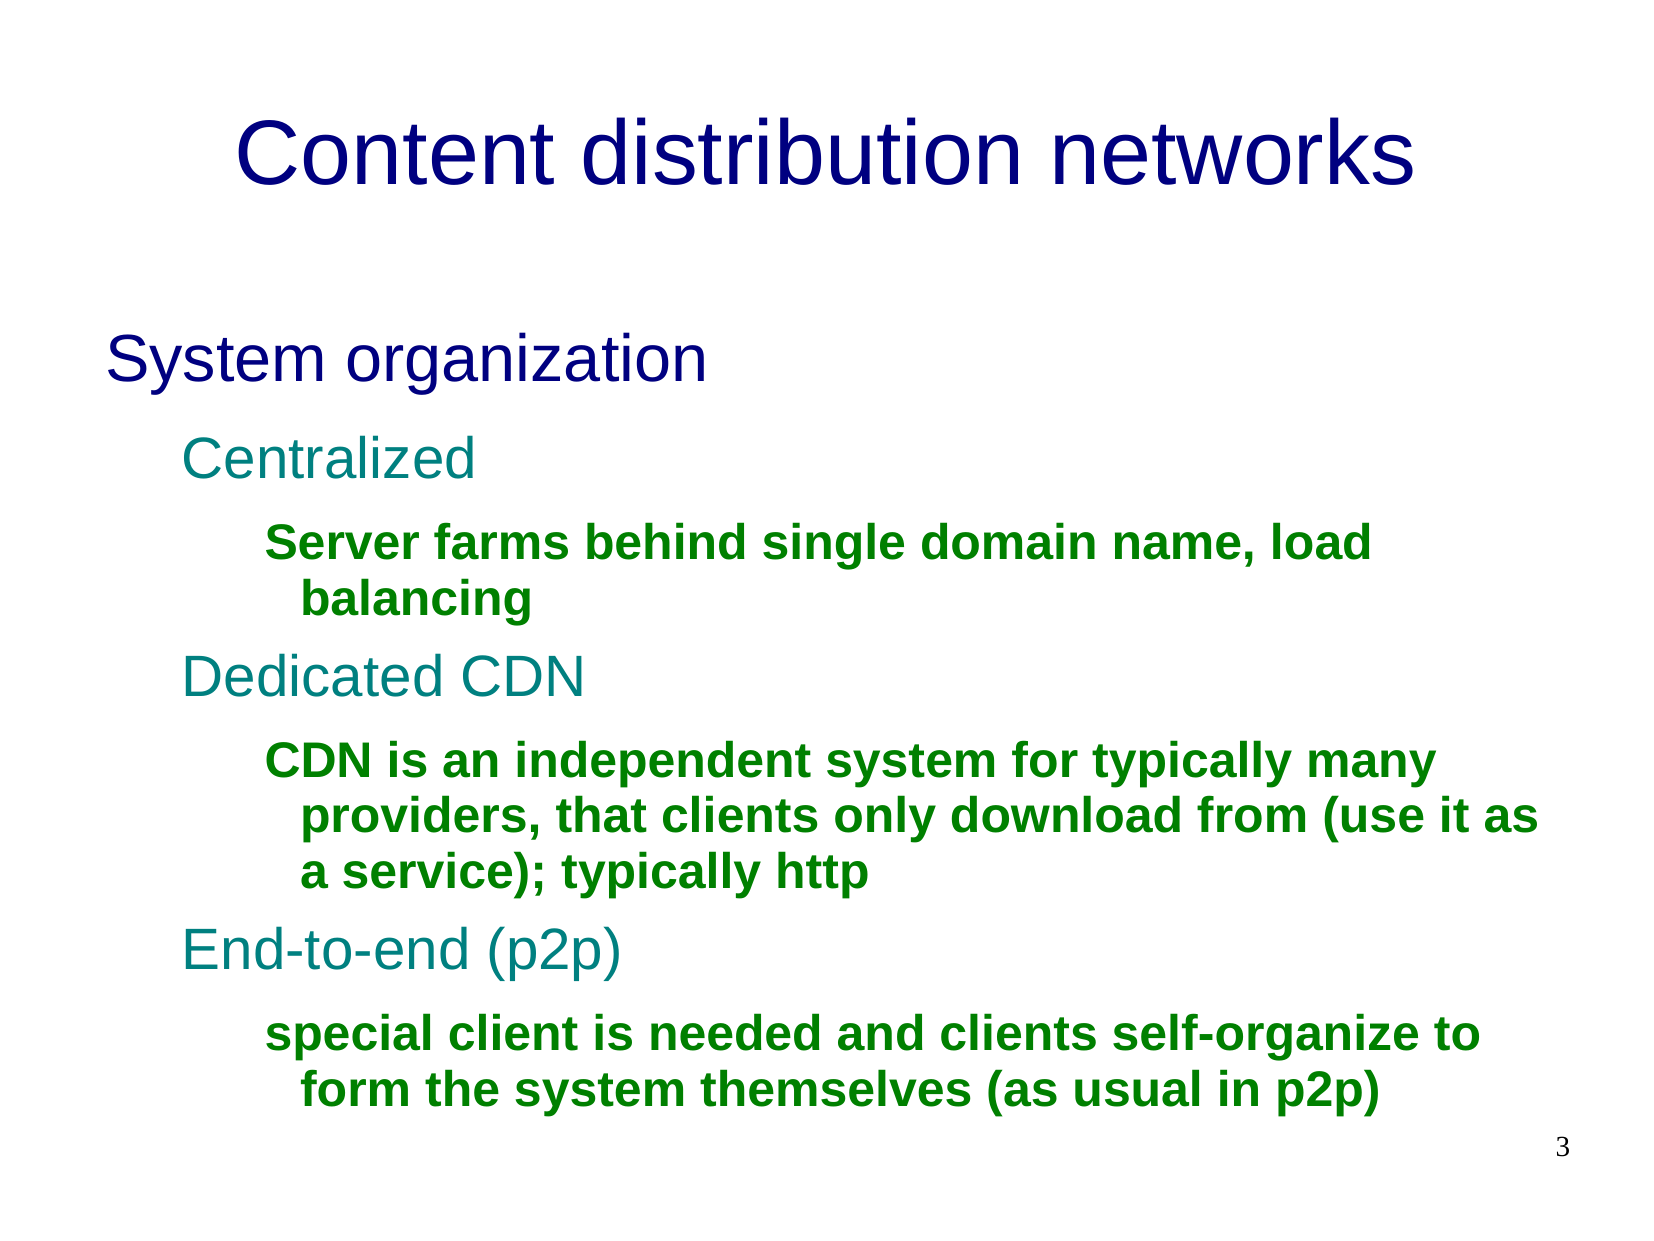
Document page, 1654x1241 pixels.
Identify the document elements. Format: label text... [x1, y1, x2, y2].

title Content distribution networks [82, 49, 1571, 257]
list System organization Centralized Server farms behind single domain name, load balancing Dedicated CDN CDN is an independent system for typically many providers, that clients only download from (use it as a service); typically http End-to-end (p2p) special client is needed and clients self-organize to form the system themselves (as usual in p2p) [87, 321, 1576, 1126]
